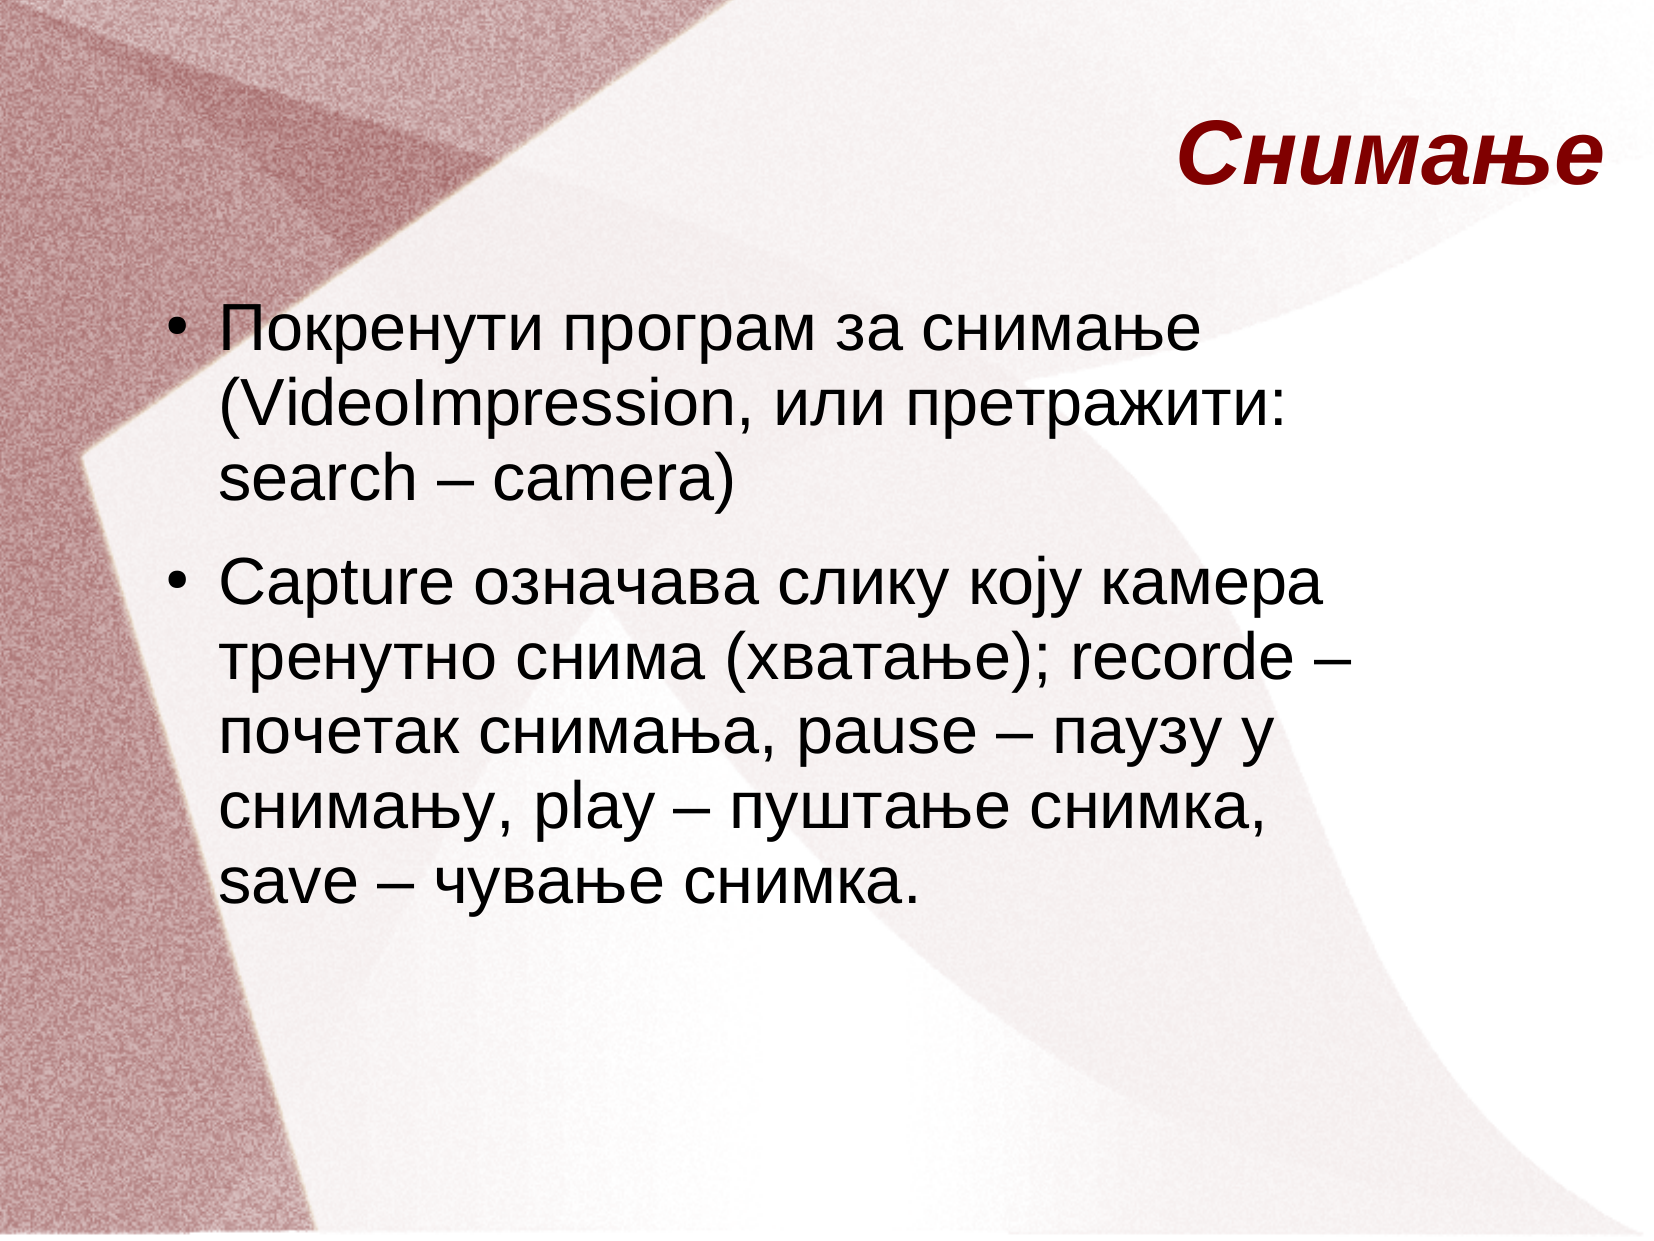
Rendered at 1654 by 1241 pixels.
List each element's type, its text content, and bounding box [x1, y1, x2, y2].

picture [0, 0, 1654, 1241]
title Снимање [596, 49, 1607, 257]
list Покренути програм за снимање (VideoImpression, или претражити: search – camera) Capture означава слику коју камера тренутно снима (хватање); recorde – почетак снимања, pause – паузу у снимању, play – пуштање снимка, save – чување снимка. [147, 290, 1424, 918]
